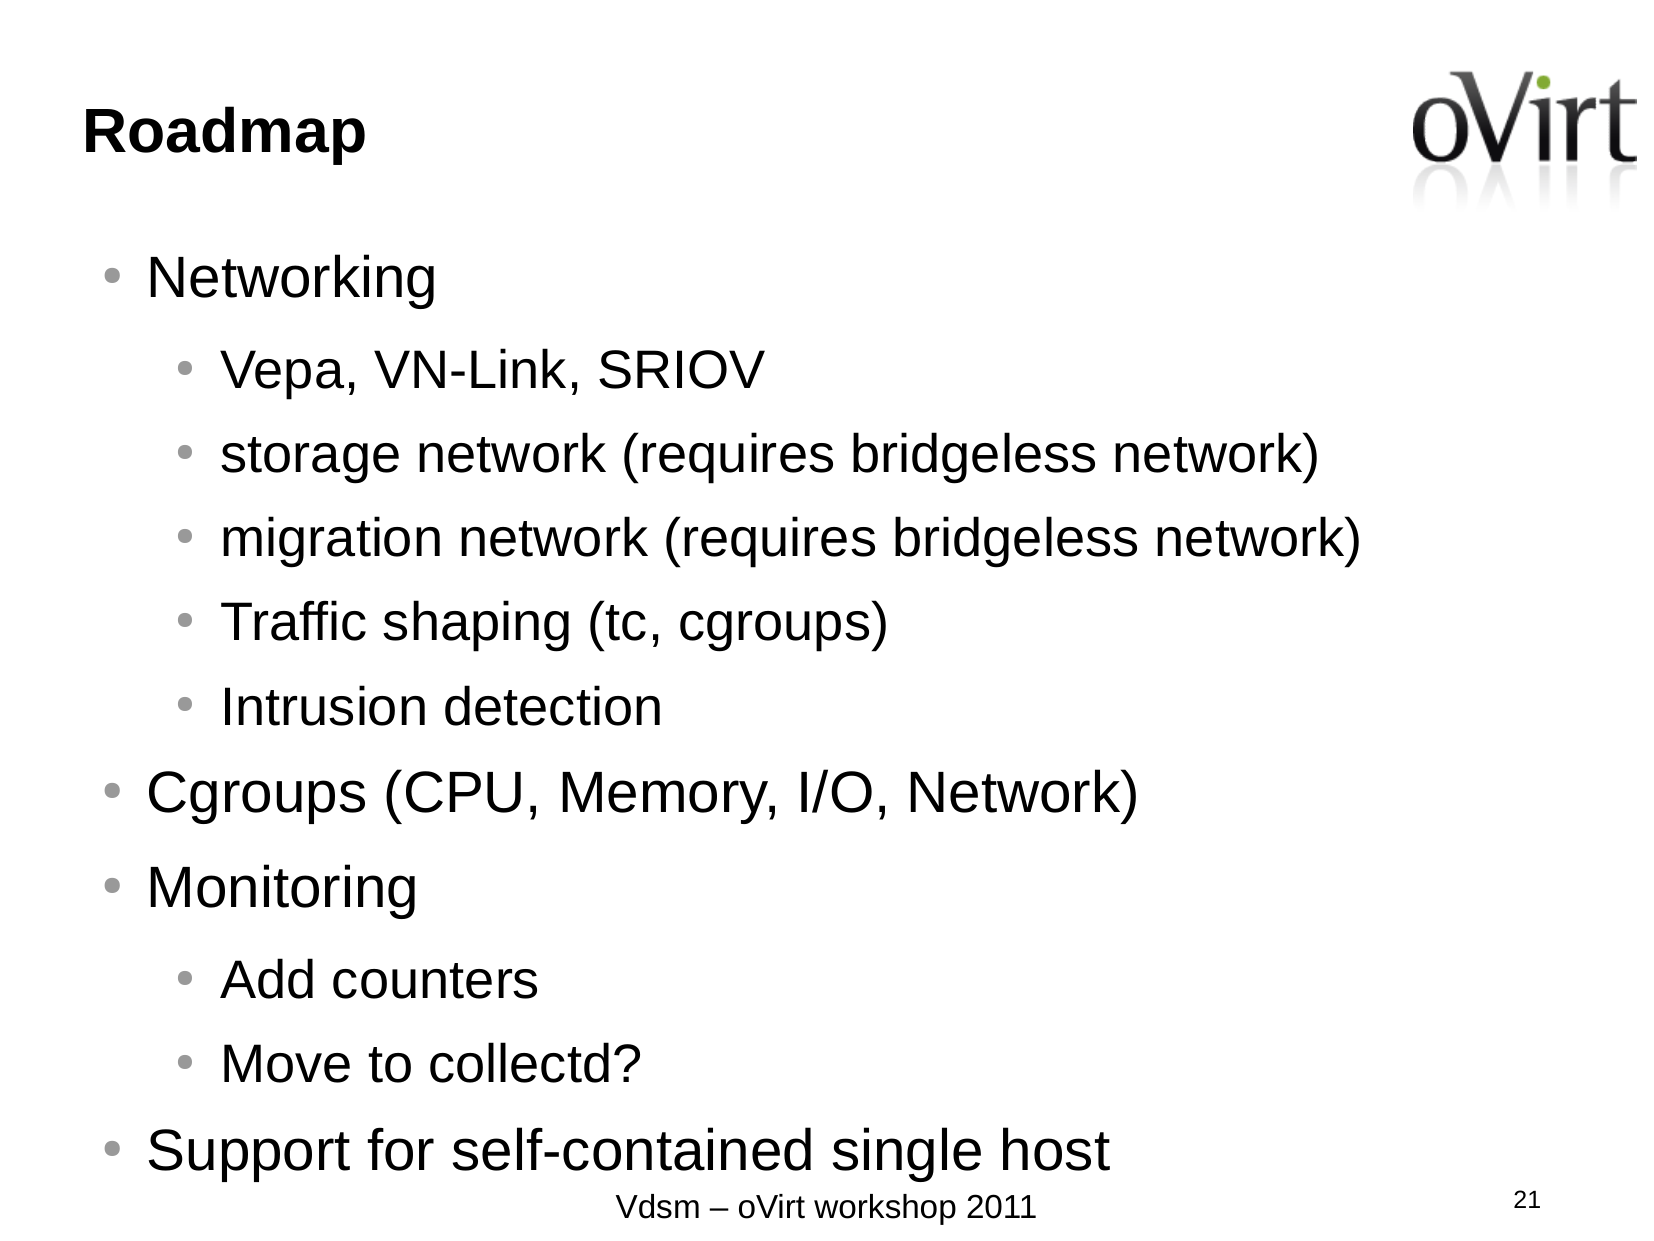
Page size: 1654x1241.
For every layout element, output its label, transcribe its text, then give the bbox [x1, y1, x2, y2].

title Roadmap [82, 45, 1303, 218]
list Networking Vepa, VN-Link, SRIOV storage network (requires bridgeless network) migration network (requires bridgeless network) Traffic shaping (tc, cgroups) Intrusion detection Cgroups (CPU, Memory, I/O, Network) Monitoring Add counters Move to collectd? Support for self-contained single host [86, 244, 1576, 1183]
picture [1413, 63, 1637, 212]
